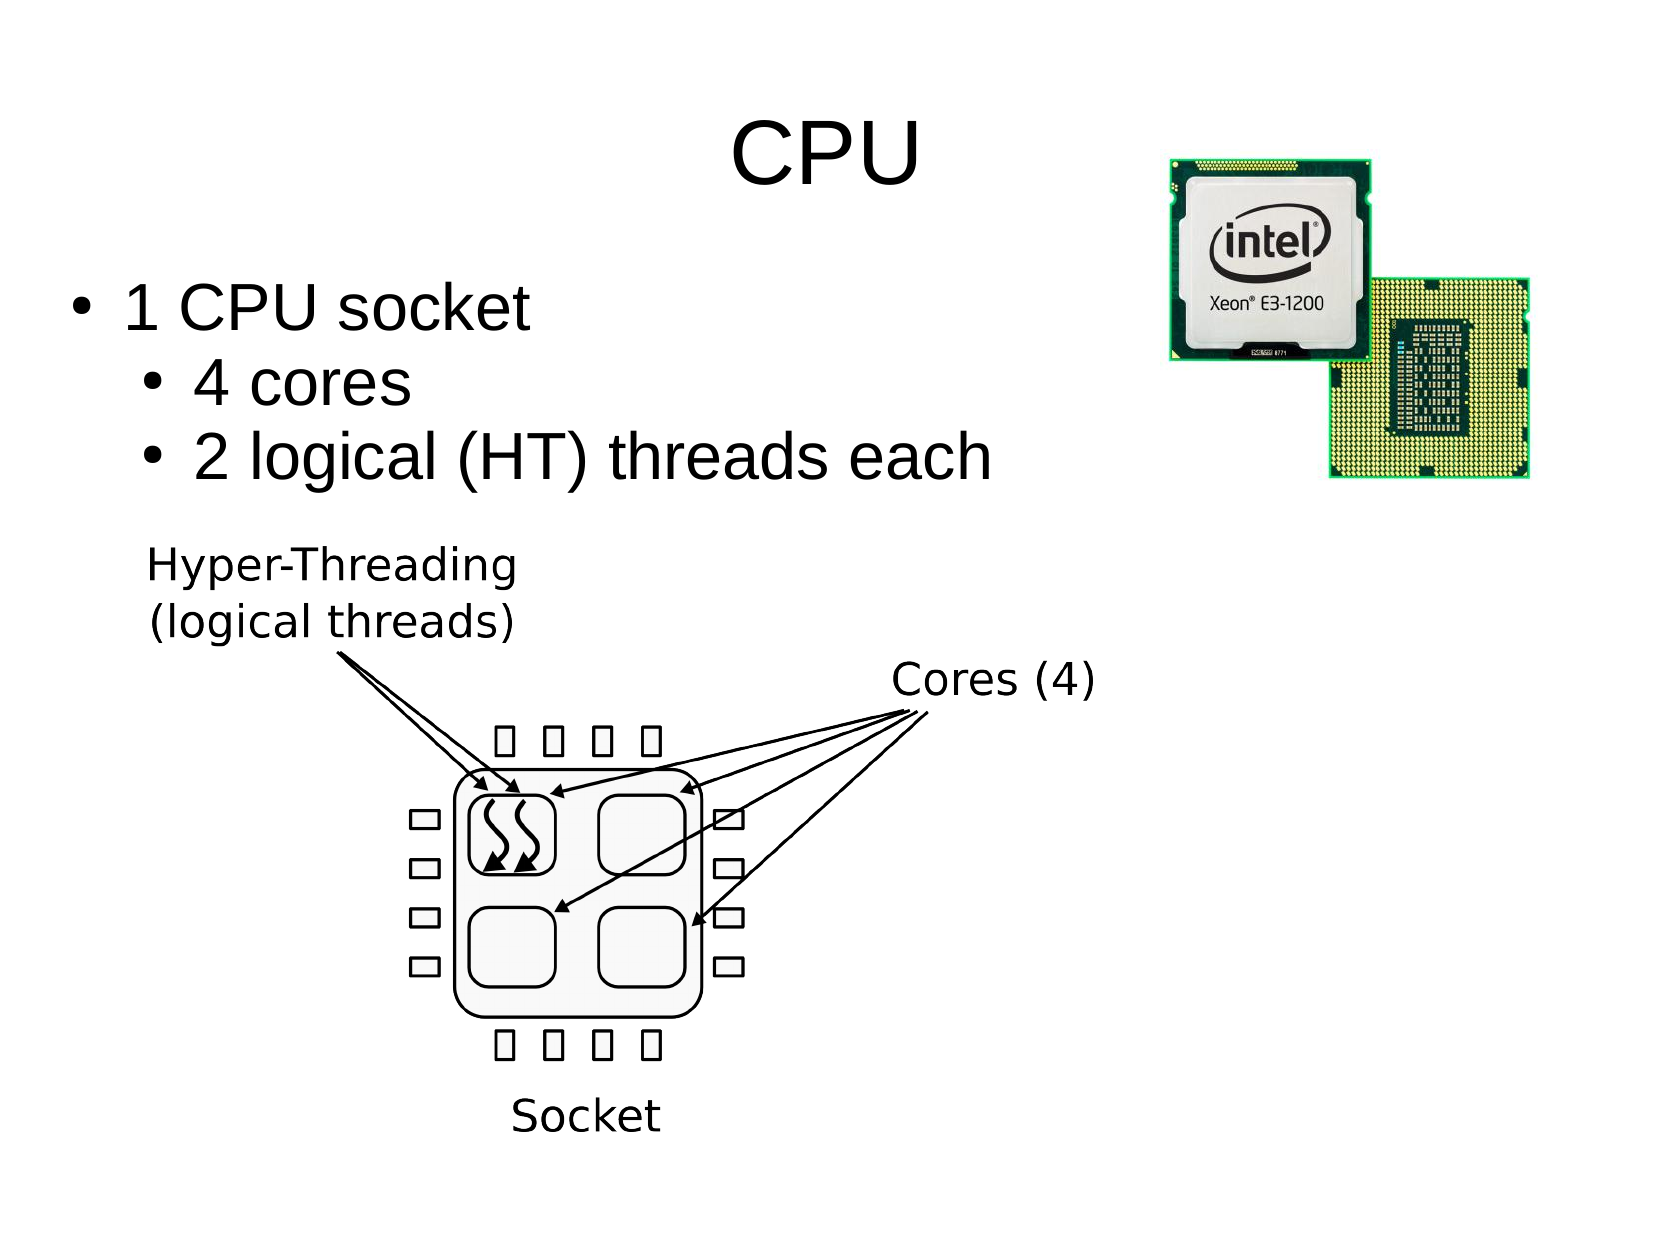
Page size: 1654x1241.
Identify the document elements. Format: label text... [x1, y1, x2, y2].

picture [150, 546, 1093, 1132]
title CPU [82, 49, 1571, 257]
picture [1160, 149, 1538, 262]
text_box 1 CPU socket 4 cores 2 logical (HT) threads each [37, 262, 1538, 1144]
